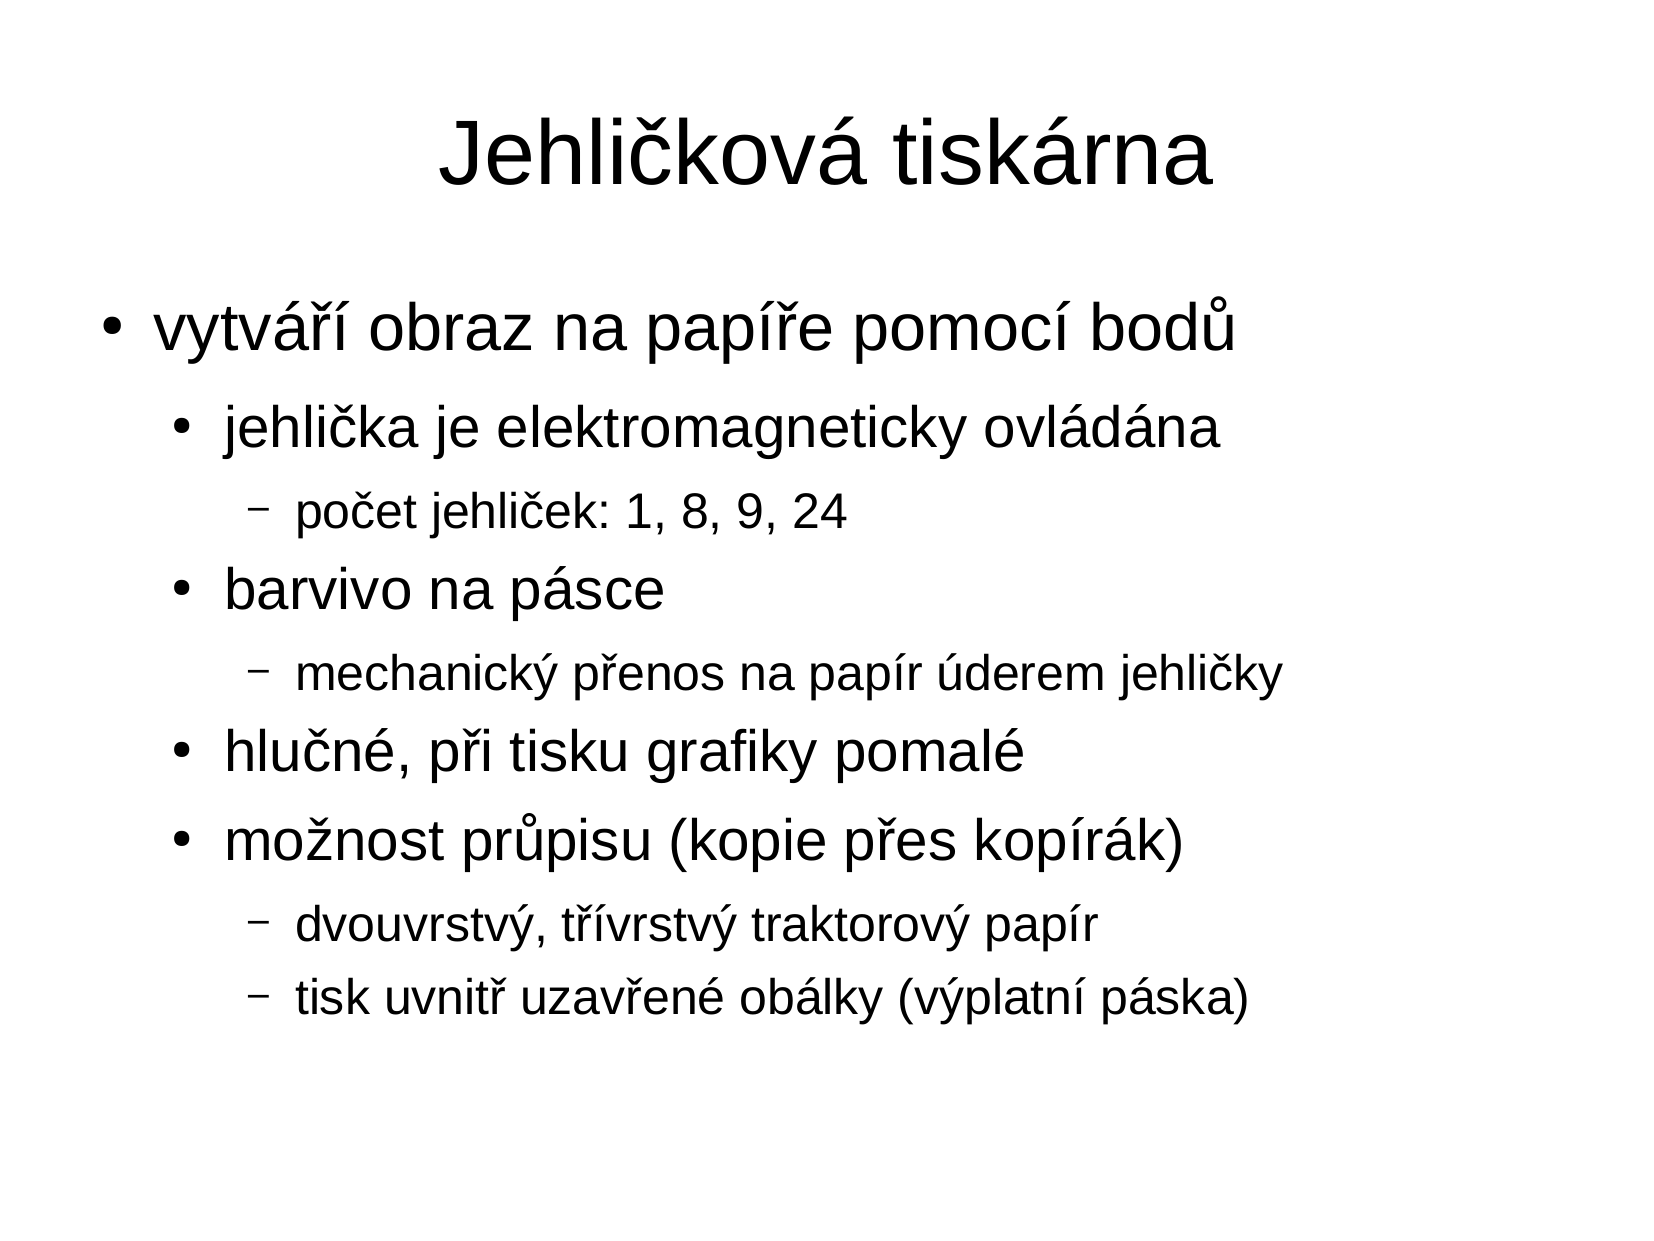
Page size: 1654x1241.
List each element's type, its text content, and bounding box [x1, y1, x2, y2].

title Jehličková tiskárna [82, 56, 1571, 250]
list vytváří obraz na papíře pomocí bodů jehlička je elektromagneticky ovládána počet jehliček: 1, 8, 9, 24 barvivo na pásce mechanický přenos na papír úderem jehličky hlučné, při tisku grafiky pomalé možnost průpisu (kopie přes kopírák) dvouvrstvý, třívrstvý traktorový papír tisk uvnitř uzavřené obálky (výplatní páska) [82, 290, 1571, 1094]
